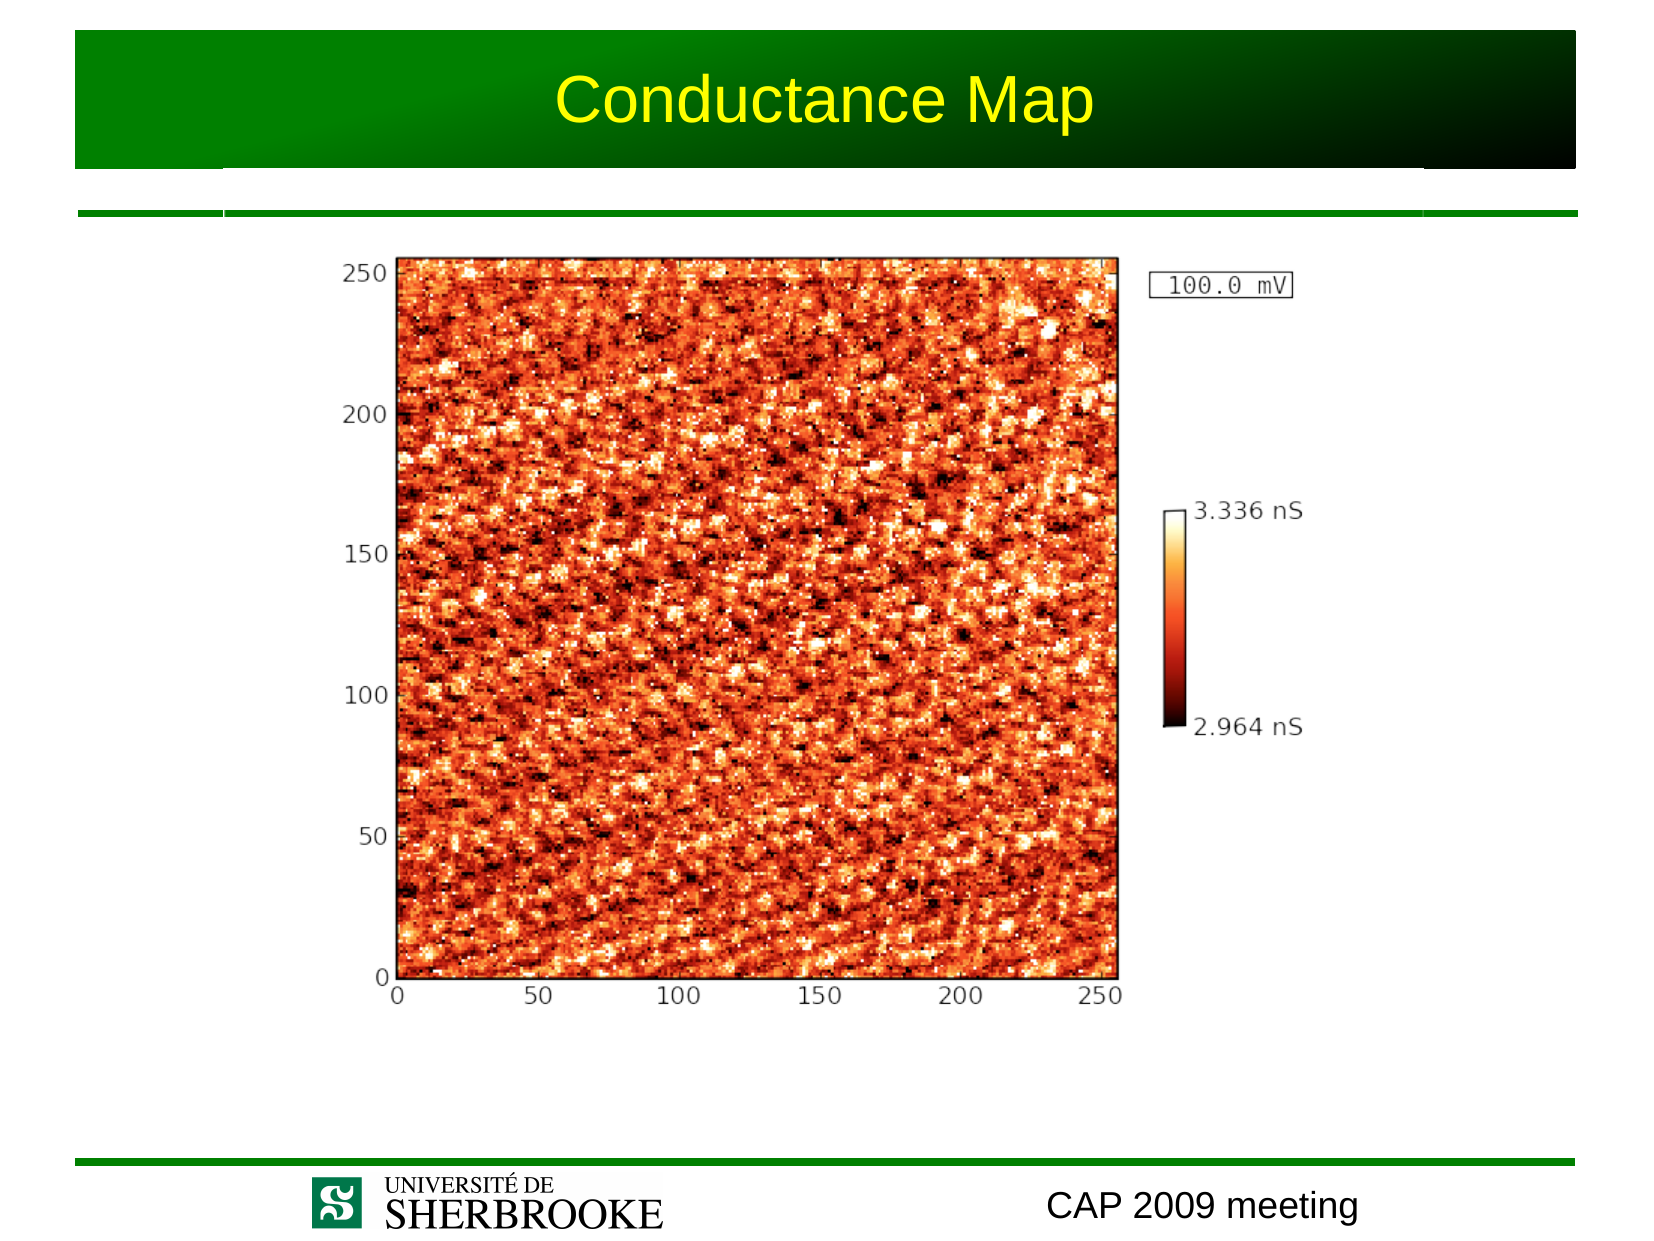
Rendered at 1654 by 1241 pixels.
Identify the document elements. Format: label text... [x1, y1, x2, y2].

title Conductance Map [75, 38, 1576, 162]
picture [312, 1172, 663, 1229]
picture [223, 168, 1424, 1069]
